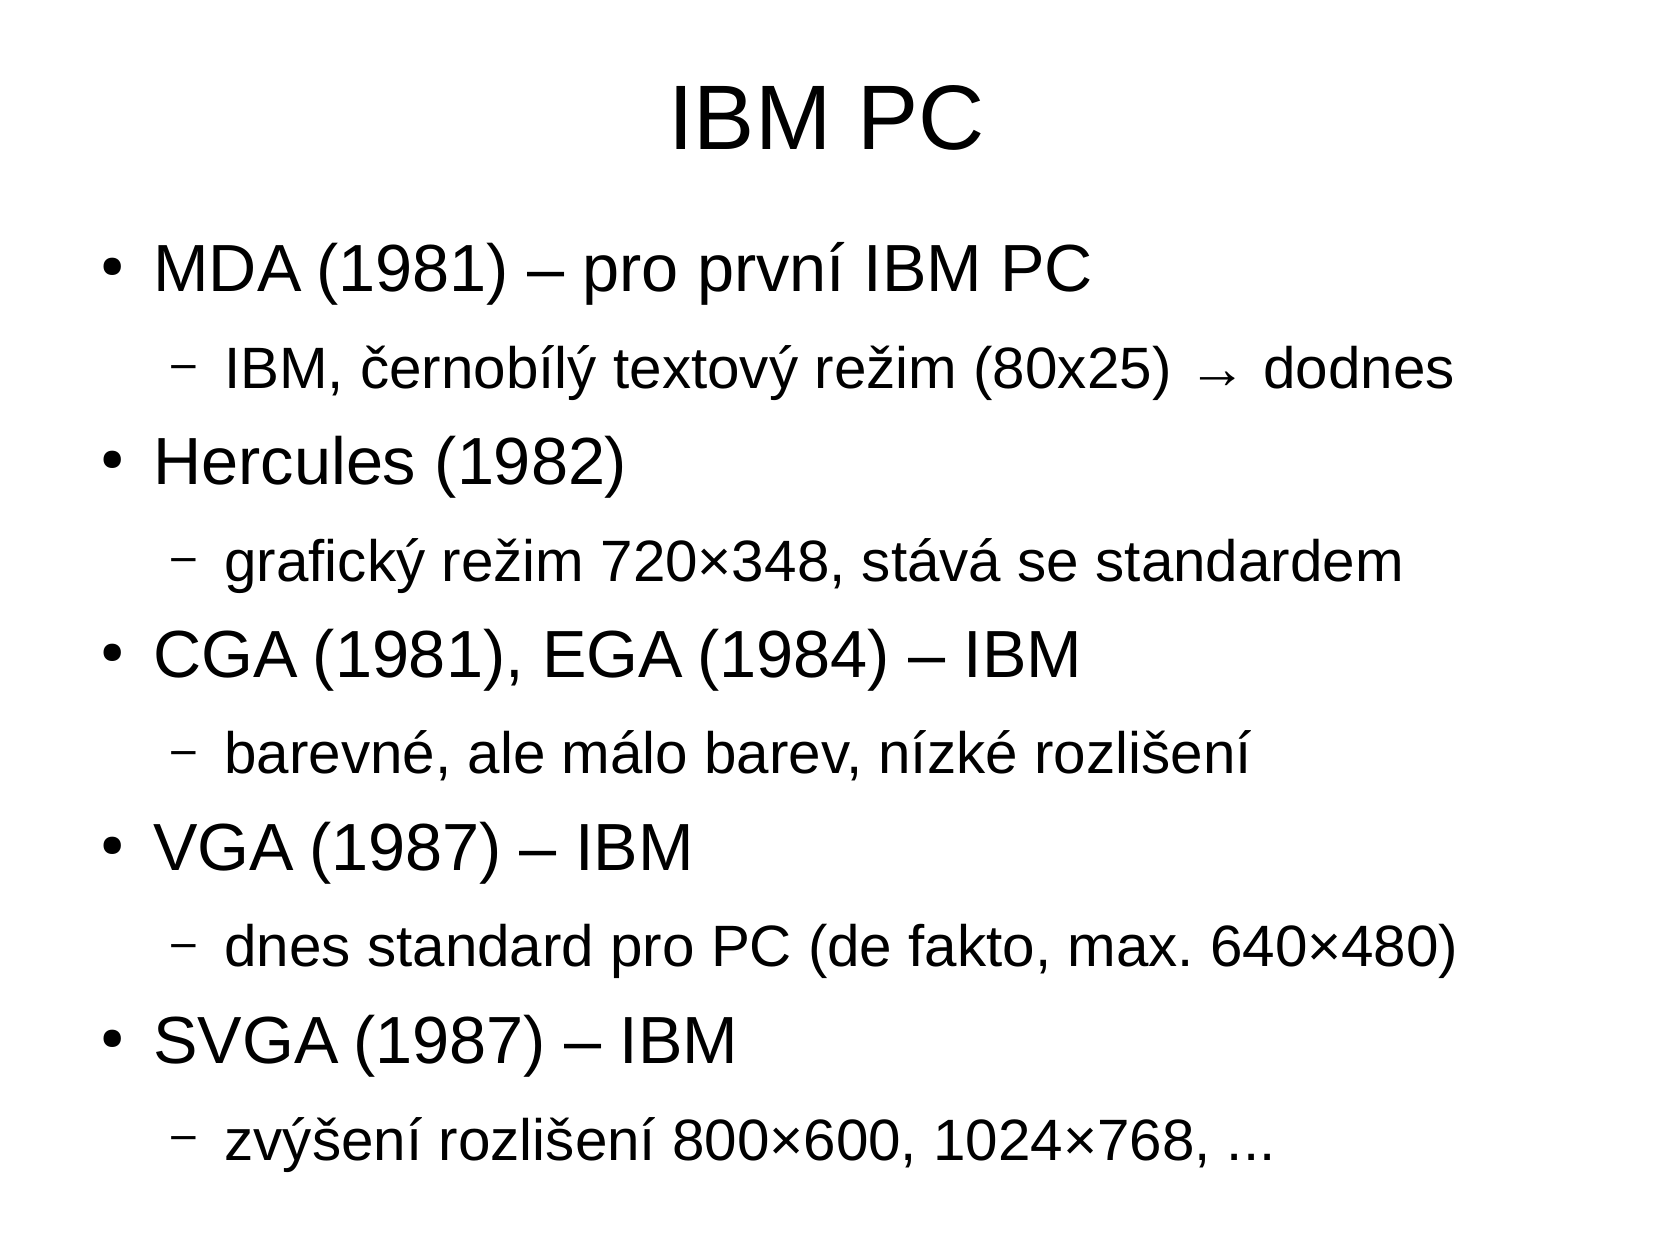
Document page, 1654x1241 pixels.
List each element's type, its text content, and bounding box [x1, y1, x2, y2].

list MDA (1981) – pro první IBM PC IBM, černobílý textový režim (80x25) → dodnes Hercules (1982) grafický režim 720×348, stává se standardem CGA (1981), EGA (1984) – IBM barevné, ale málo barev, nízké rozlišení VGA (1987) – IBM dnes standard pro PC (de fakto, max. 640×480) SVGA (1987) – IBM zvýšení rozlišení 800×600, 1024×768, ... [82, 231, 1571, 1173]
title IBM PC [82, 21, 1571, 214]
